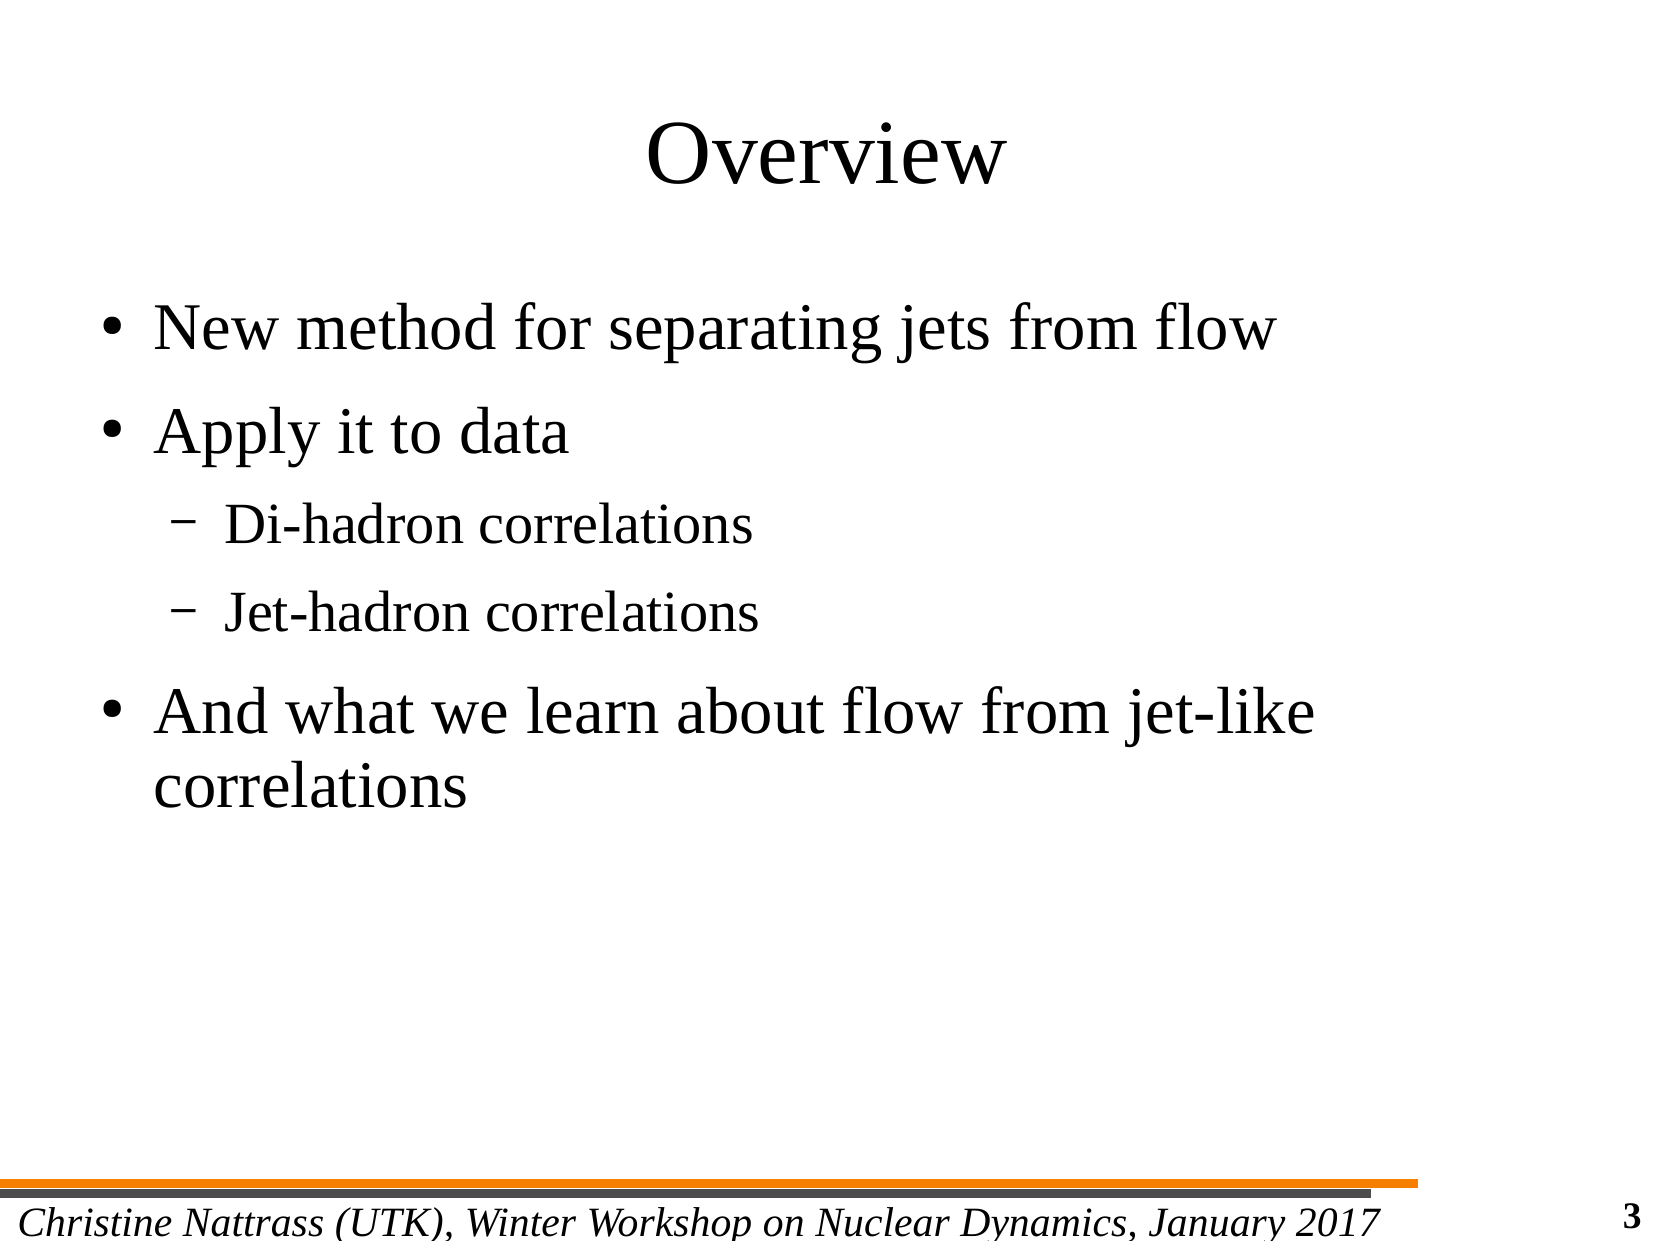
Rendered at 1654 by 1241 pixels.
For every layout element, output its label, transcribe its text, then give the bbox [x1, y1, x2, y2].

list New method for separating jets from flow Apply it to data Di-hadron correlations Jet-hadron correlations And what we learn about flow from jet-like correlations [82, 290, 1571, 1010]
title Overview [82, 49, 1571, 257]
